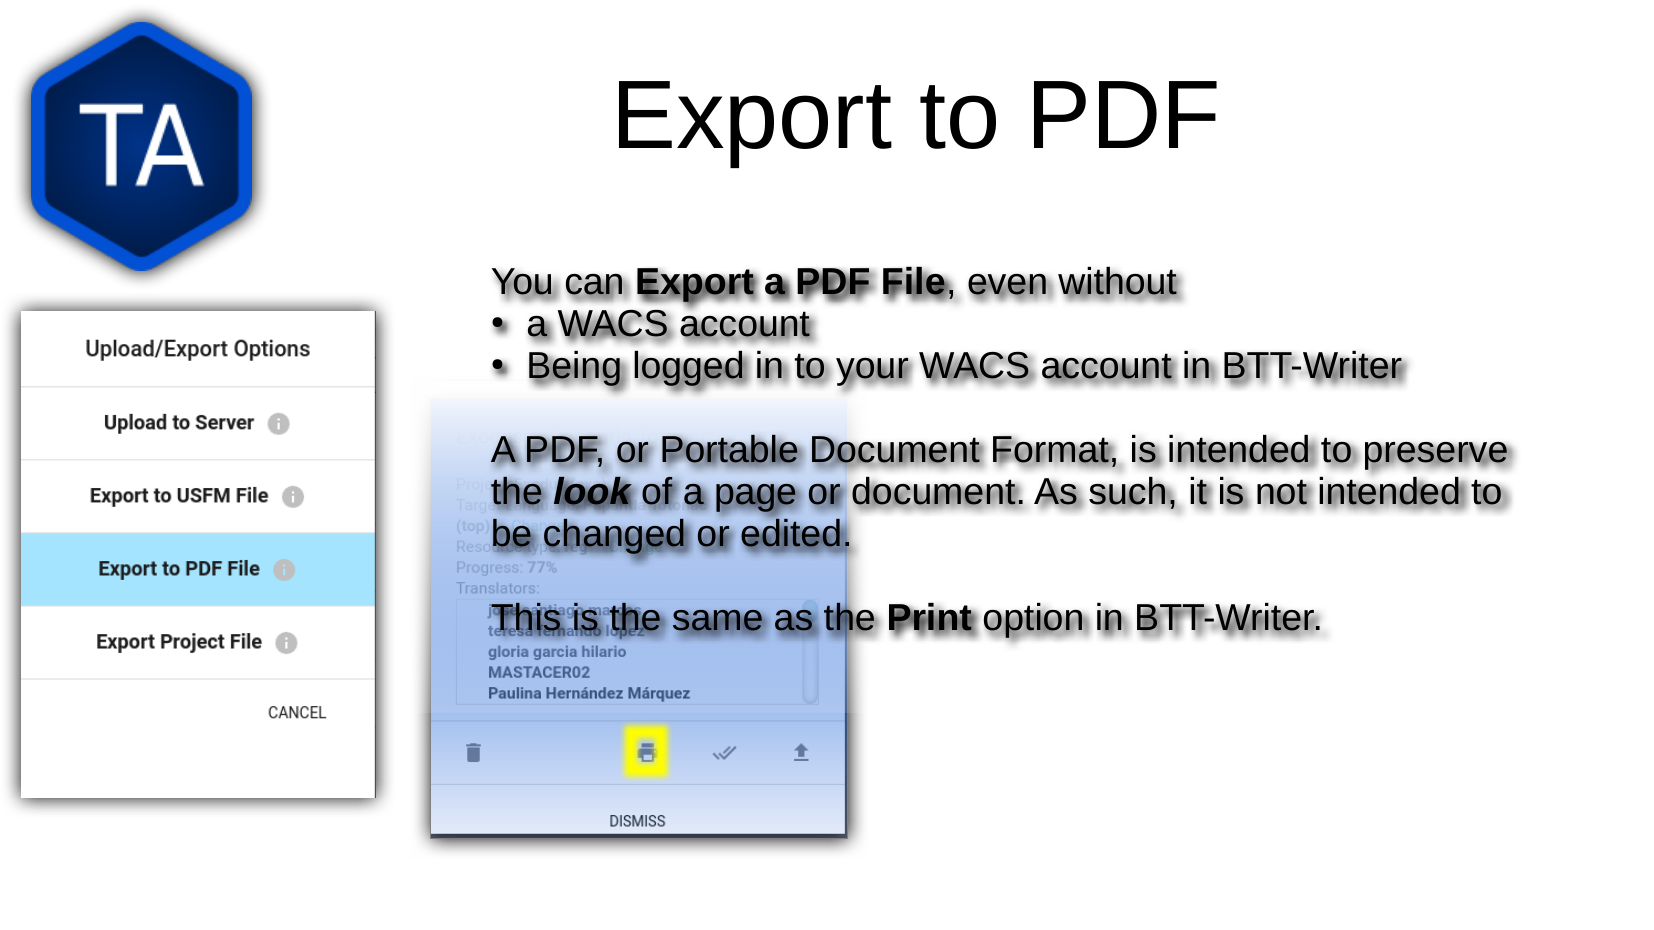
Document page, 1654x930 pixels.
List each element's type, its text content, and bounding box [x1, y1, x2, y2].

picture [21, 311, 376, 799]
picture [31, 22, 252, 271]
title Export to PDF [263, 37, 1571, 193]
text_box You can Export a PDF File, even without a WACS account Being logged in to your WACS account in BTT-Writer A PDF, or Portable Document Format, is intended to preserve the look of a page or document. As such, it is not intended to be changed or edited. This is the same as the Print option in BTT-Writer. [476, 253, 1553, 647]
text_box [407, 381, 928, 839]
